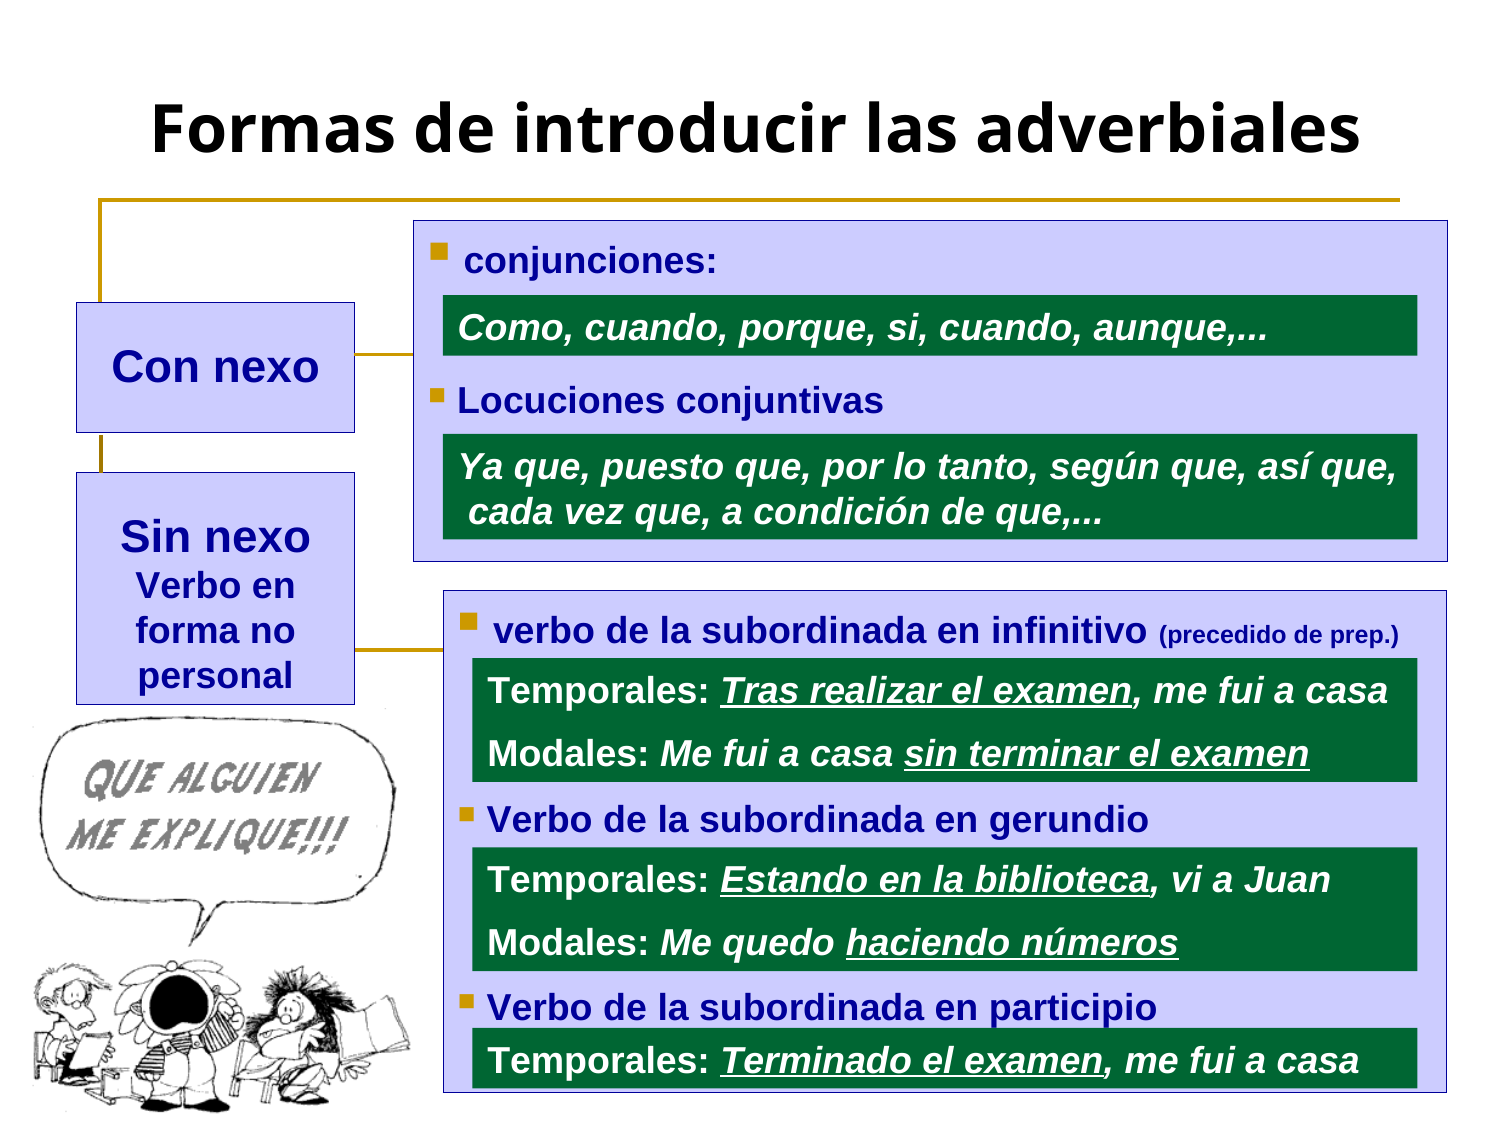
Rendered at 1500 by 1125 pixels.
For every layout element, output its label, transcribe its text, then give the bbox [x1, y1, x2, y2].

text_box Formas de introducir las adverbiales [112, 78, 1401, 174]
picture [29, 708, 414, 1123]
text_box Temporales: Terminado el examen, me fui a casa [472, 1027, 1418, 1089]
text_box Temporales: Estando en la biblioteca, vi a Juan Modales: Me quedo haciendo números [472, 847, 1418, 972]
table_header conjunciones: Locuciones conjuntivas [414, 221, 1447, 561]
text_box Como, cuando, porque, si, cuando, aunque,... [442, 295, 1418, 356]
table_header Sin nexo Verbo en forma no personal [77, 473, 354, 704]
text_box Ya que, puesto que, por lo tanto, según que, así que, cada vez que, a condición de que,... [442, 433, 1418, 540]
text_box Temporales: Tras realizar el examen, me fui a casa Modales: Me fui a casa sin terminar el examen [472, 658, 1418, 782]
table_header Con nexo [77, 303, 354, 432]
table_header verbo de la subordinada en infinitivo (precedido de prep.) Verbo de la subordinada en gerundio Verbo de la subordinada en participio [444, 591, 1446, 1092]
